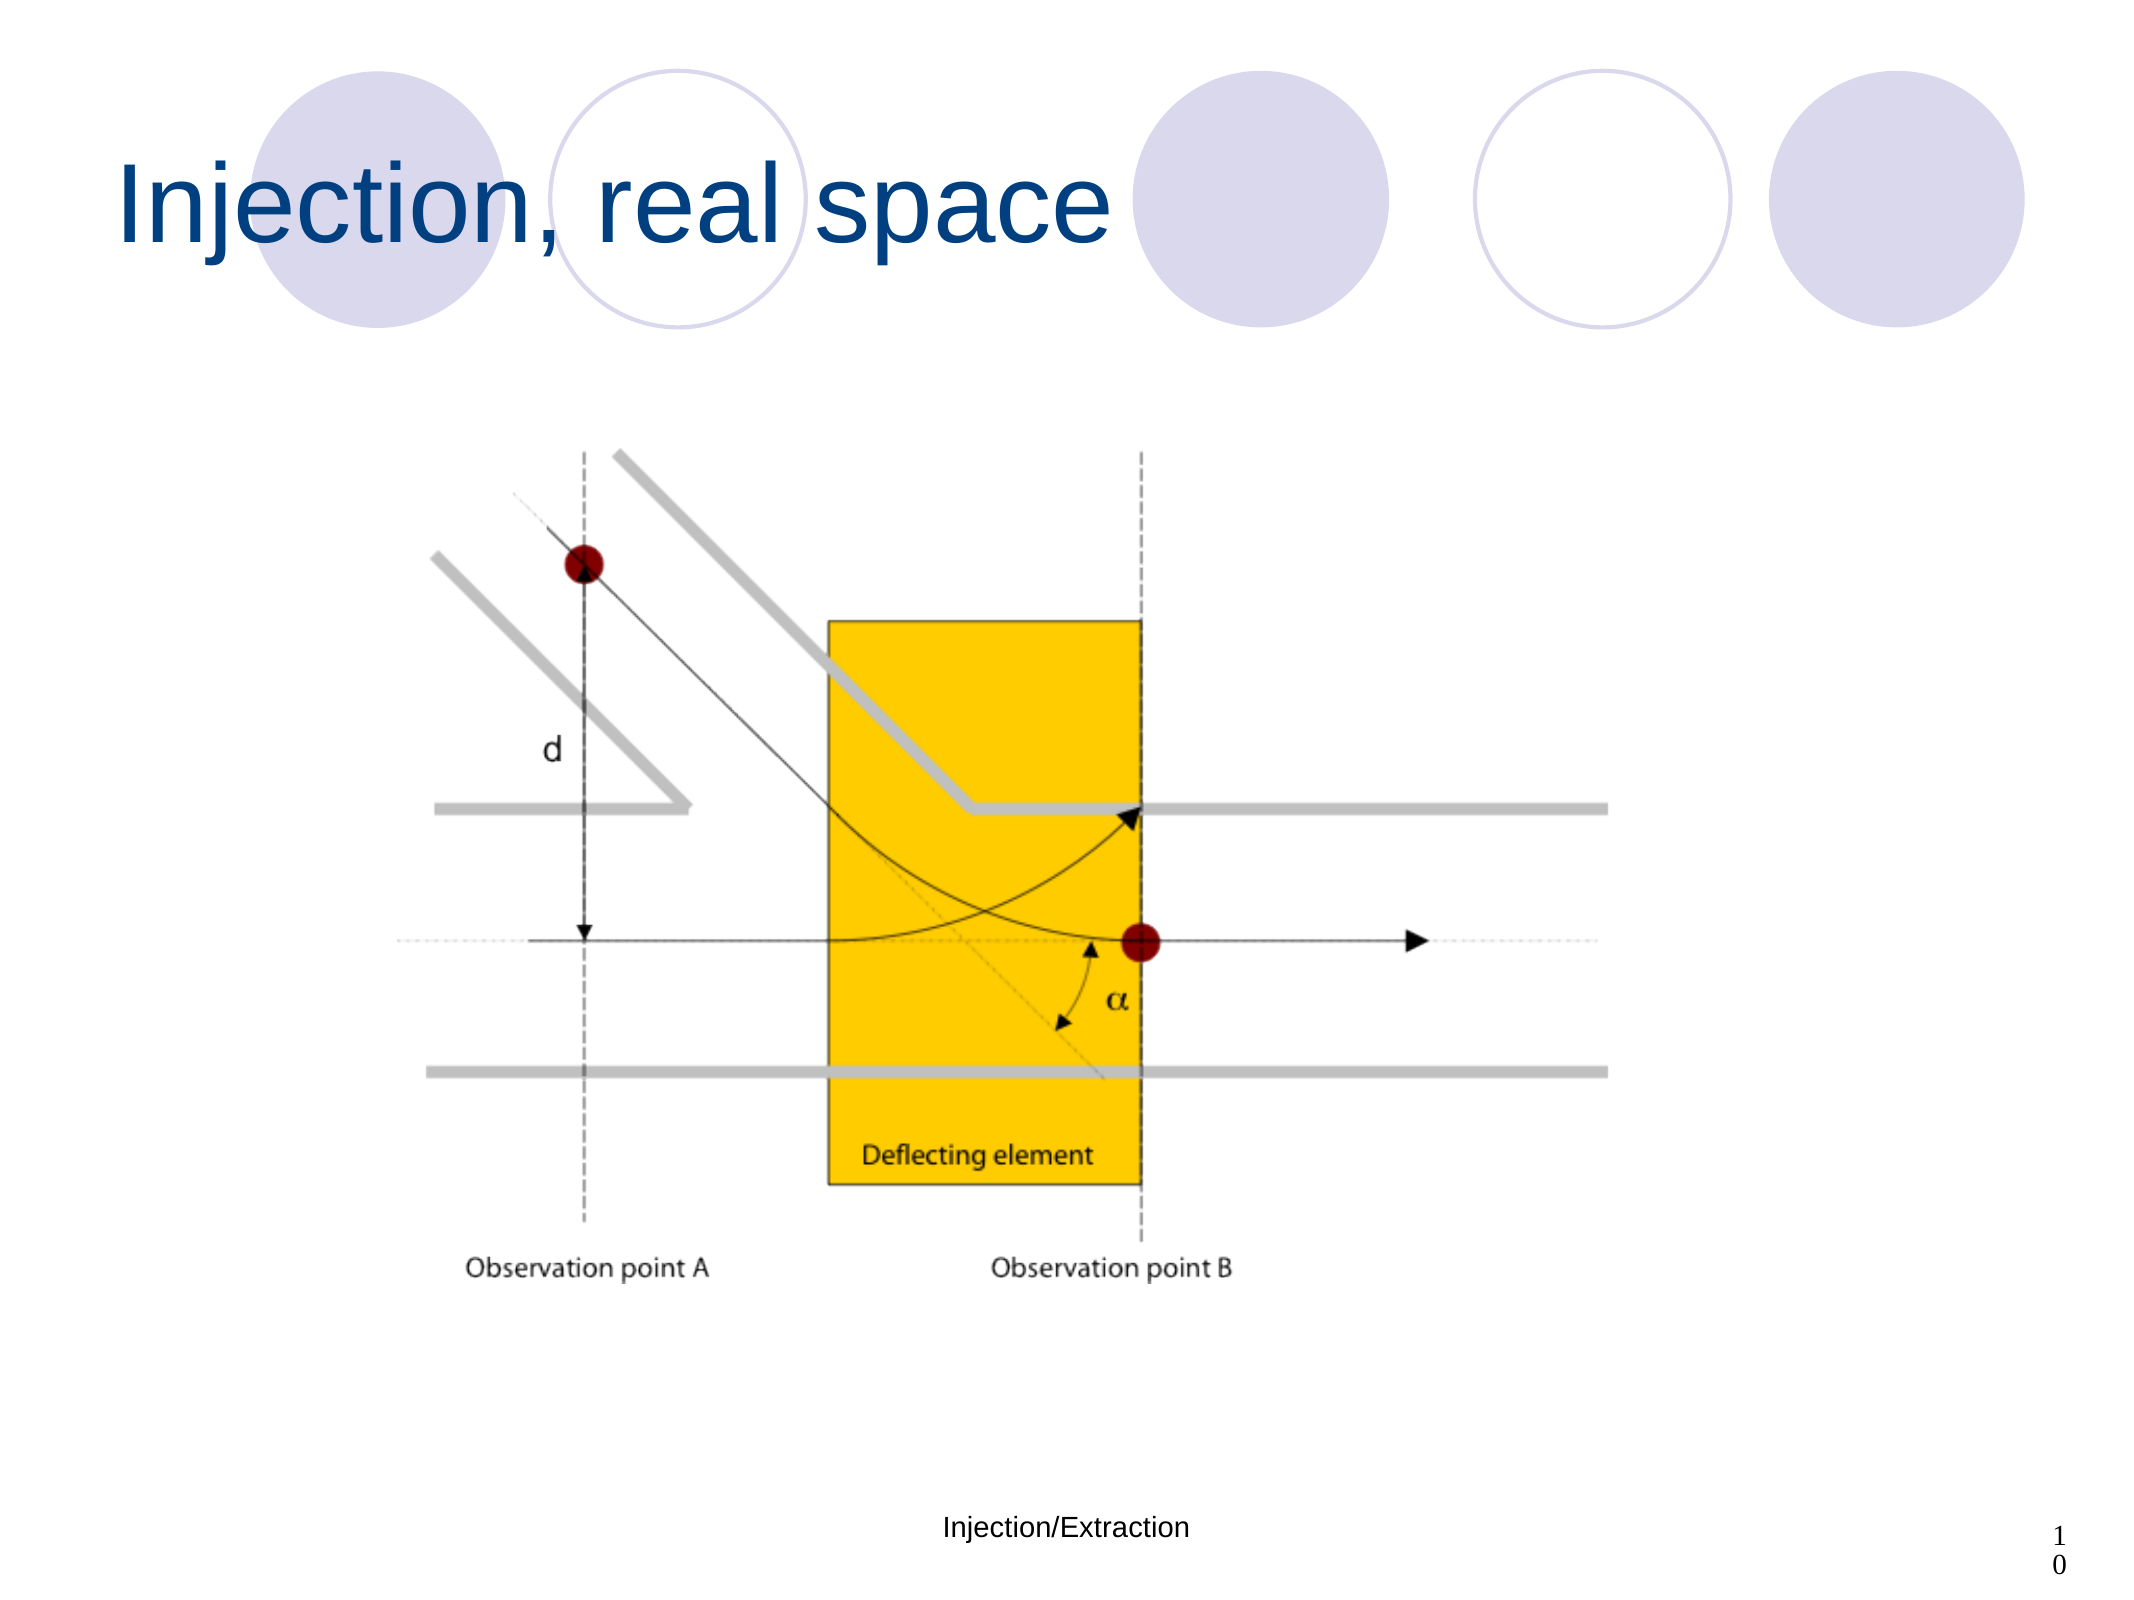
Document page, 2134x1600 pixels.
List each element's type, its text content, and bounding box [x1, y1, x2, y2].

title Injection, real space [106, 21, 2028, 374]
picture [397, 447, 1611, 1284]
